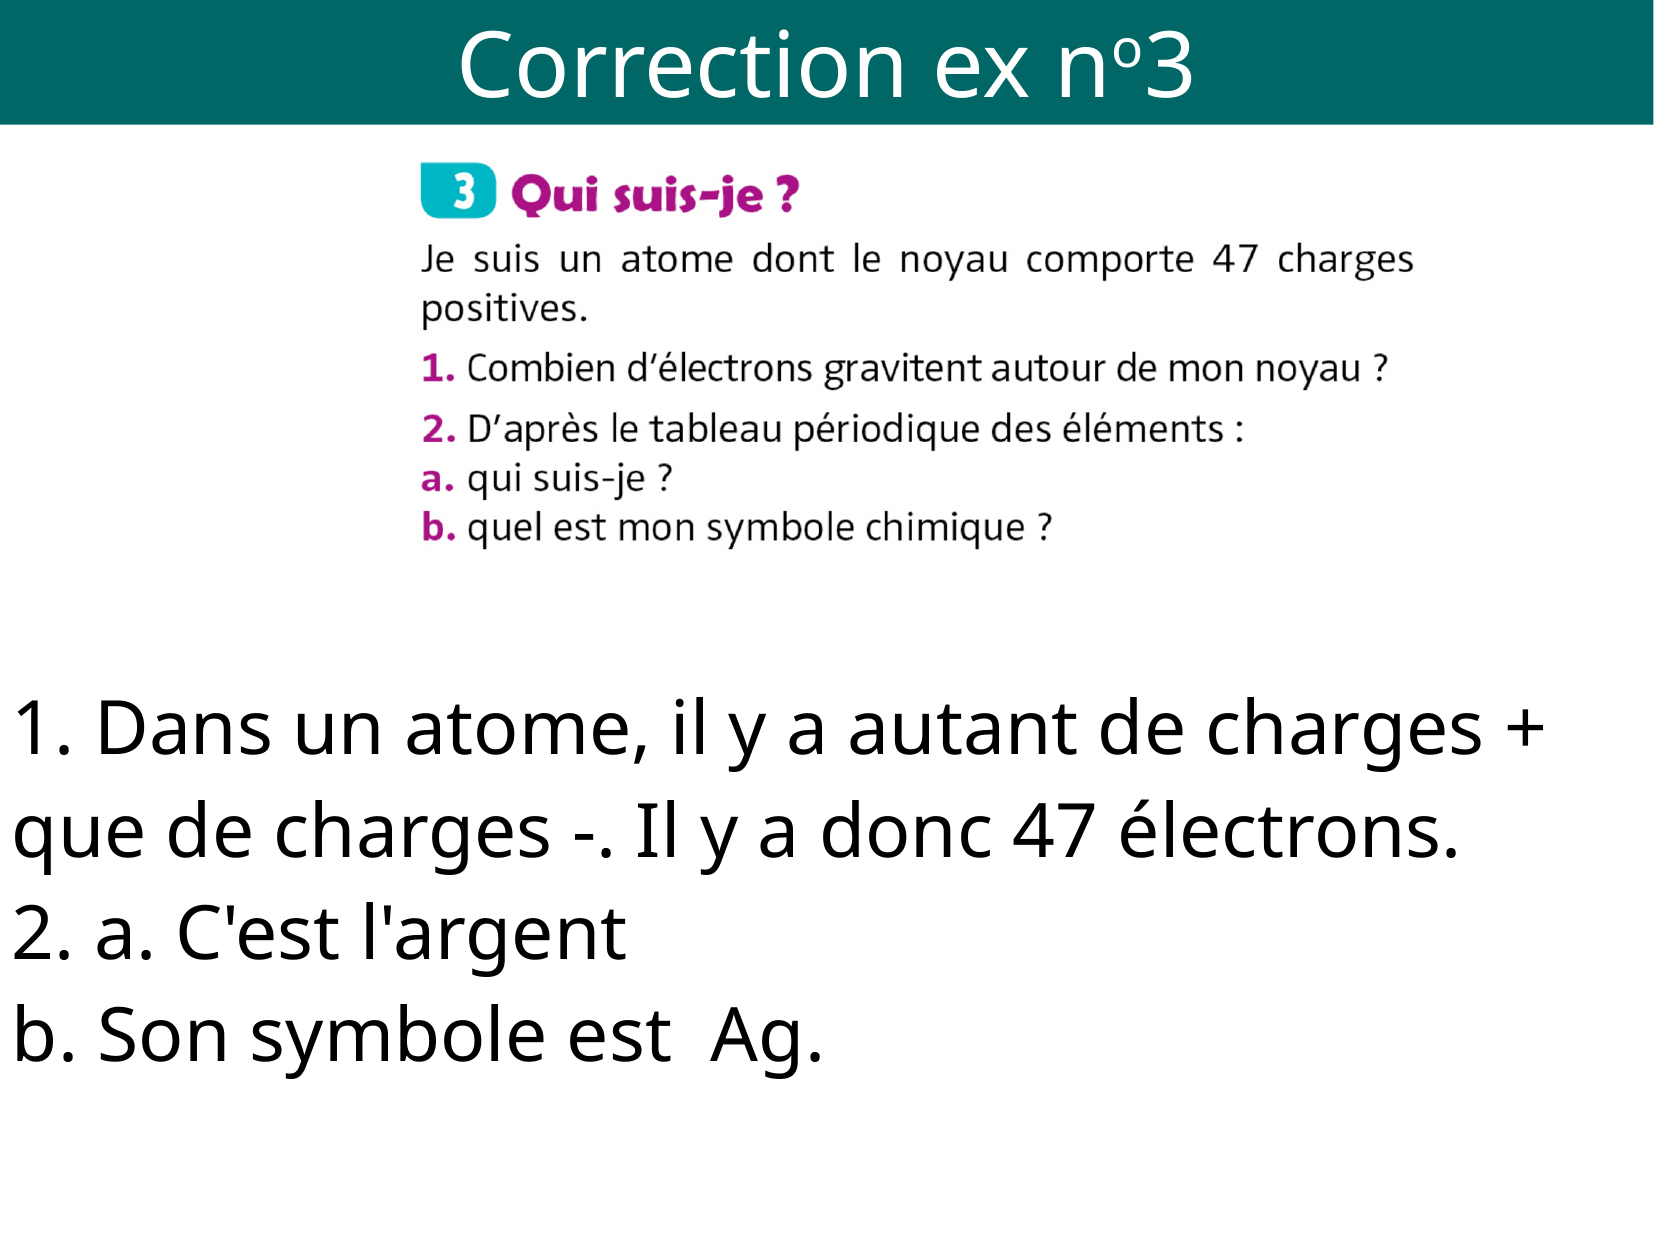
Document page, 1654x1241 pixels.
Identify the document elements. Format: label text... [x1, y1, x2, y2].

subtitle 1. Dans un atome, il y a autant de charges + que de charges -. Il y a donc 47 électrons. 2. a. C'est l'argent b. Son symbole est Ag. [11, 129, 1642, 1229]
picture [413, 129, 1424, 568]
title Correction ex no3 [0, 8, 1654, 116]
